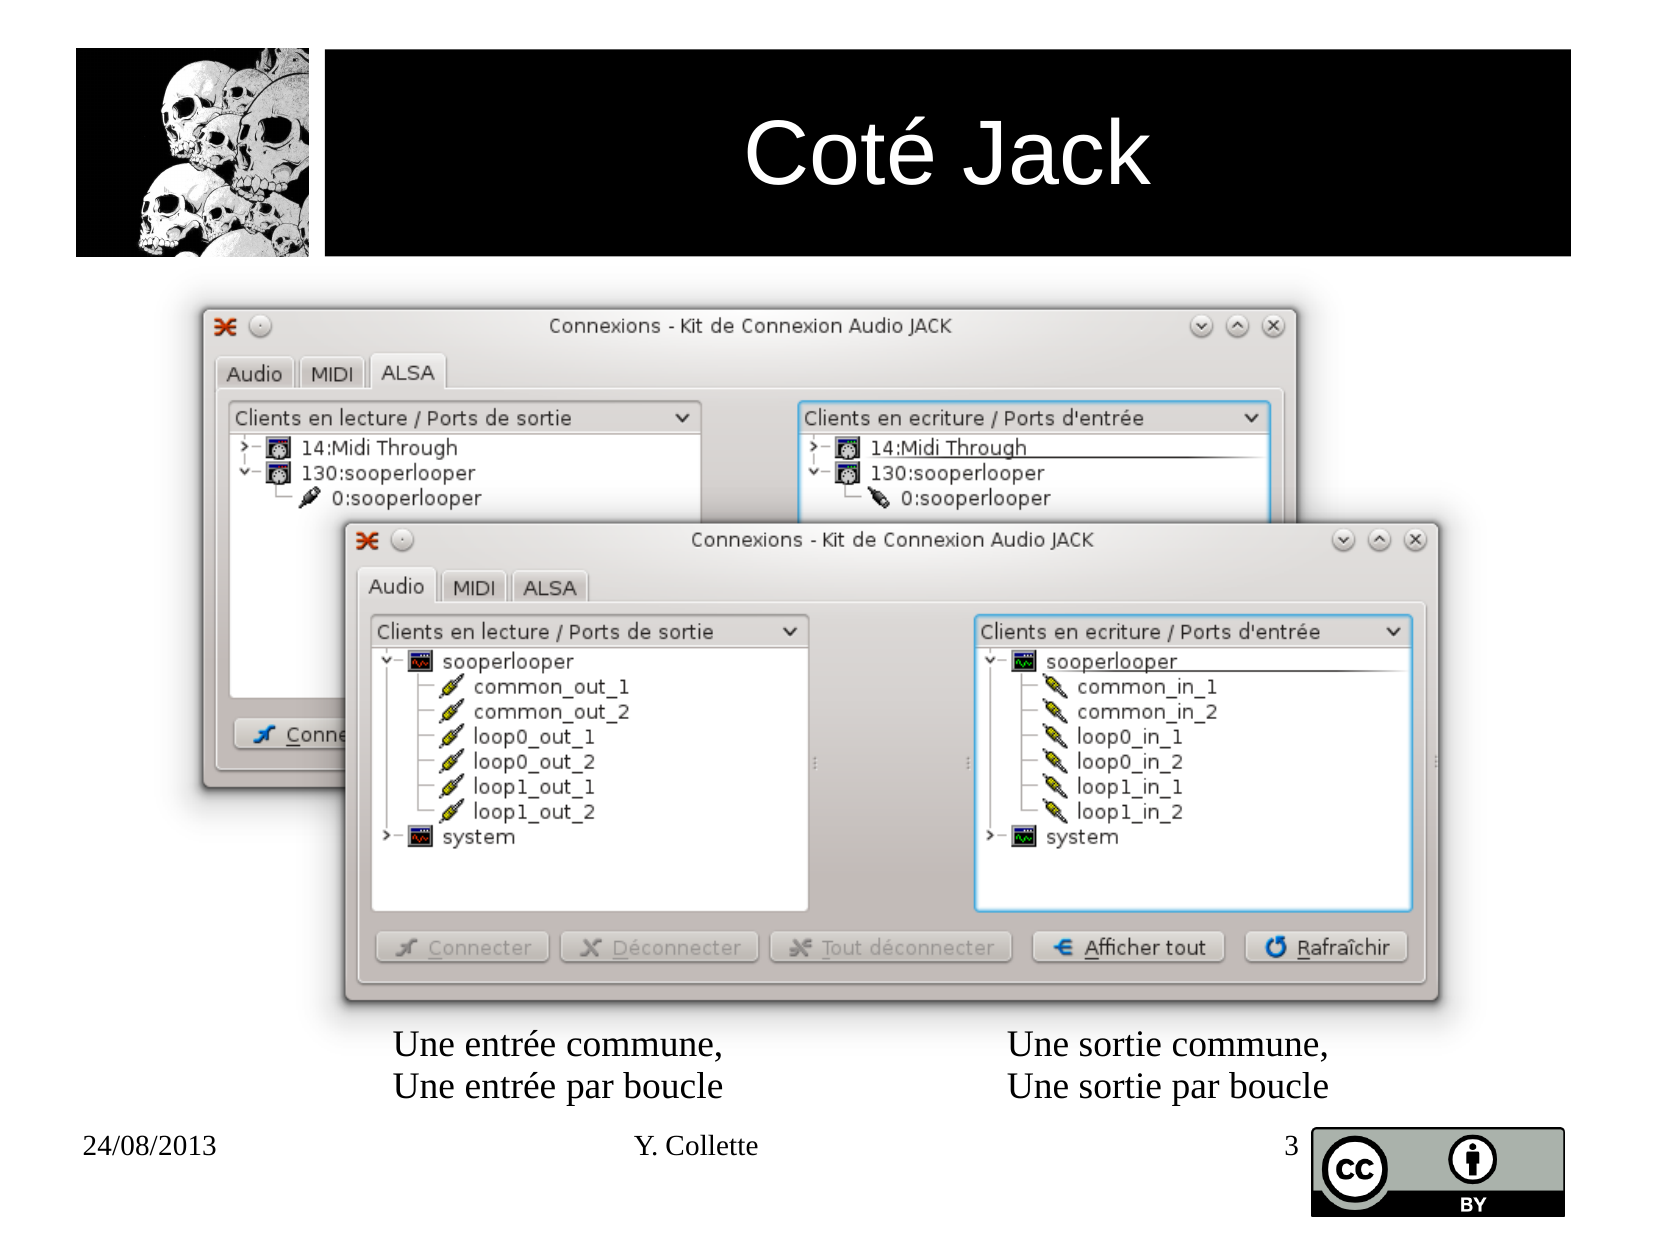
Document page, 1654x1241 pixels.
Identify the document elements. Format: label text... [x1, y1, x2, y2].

title Coté Jack [324, 49, 1571, 257]
text_box Une entrée commune, Une entrée par boucle [377, 1015, 768, 1114]
picture [1311, 1127, 1565, 1217]
text_box Une sortie commune, Une sortie par boucle [992, 1015, 1382, 1114]
picture [76, 48, 1501, 1063]
